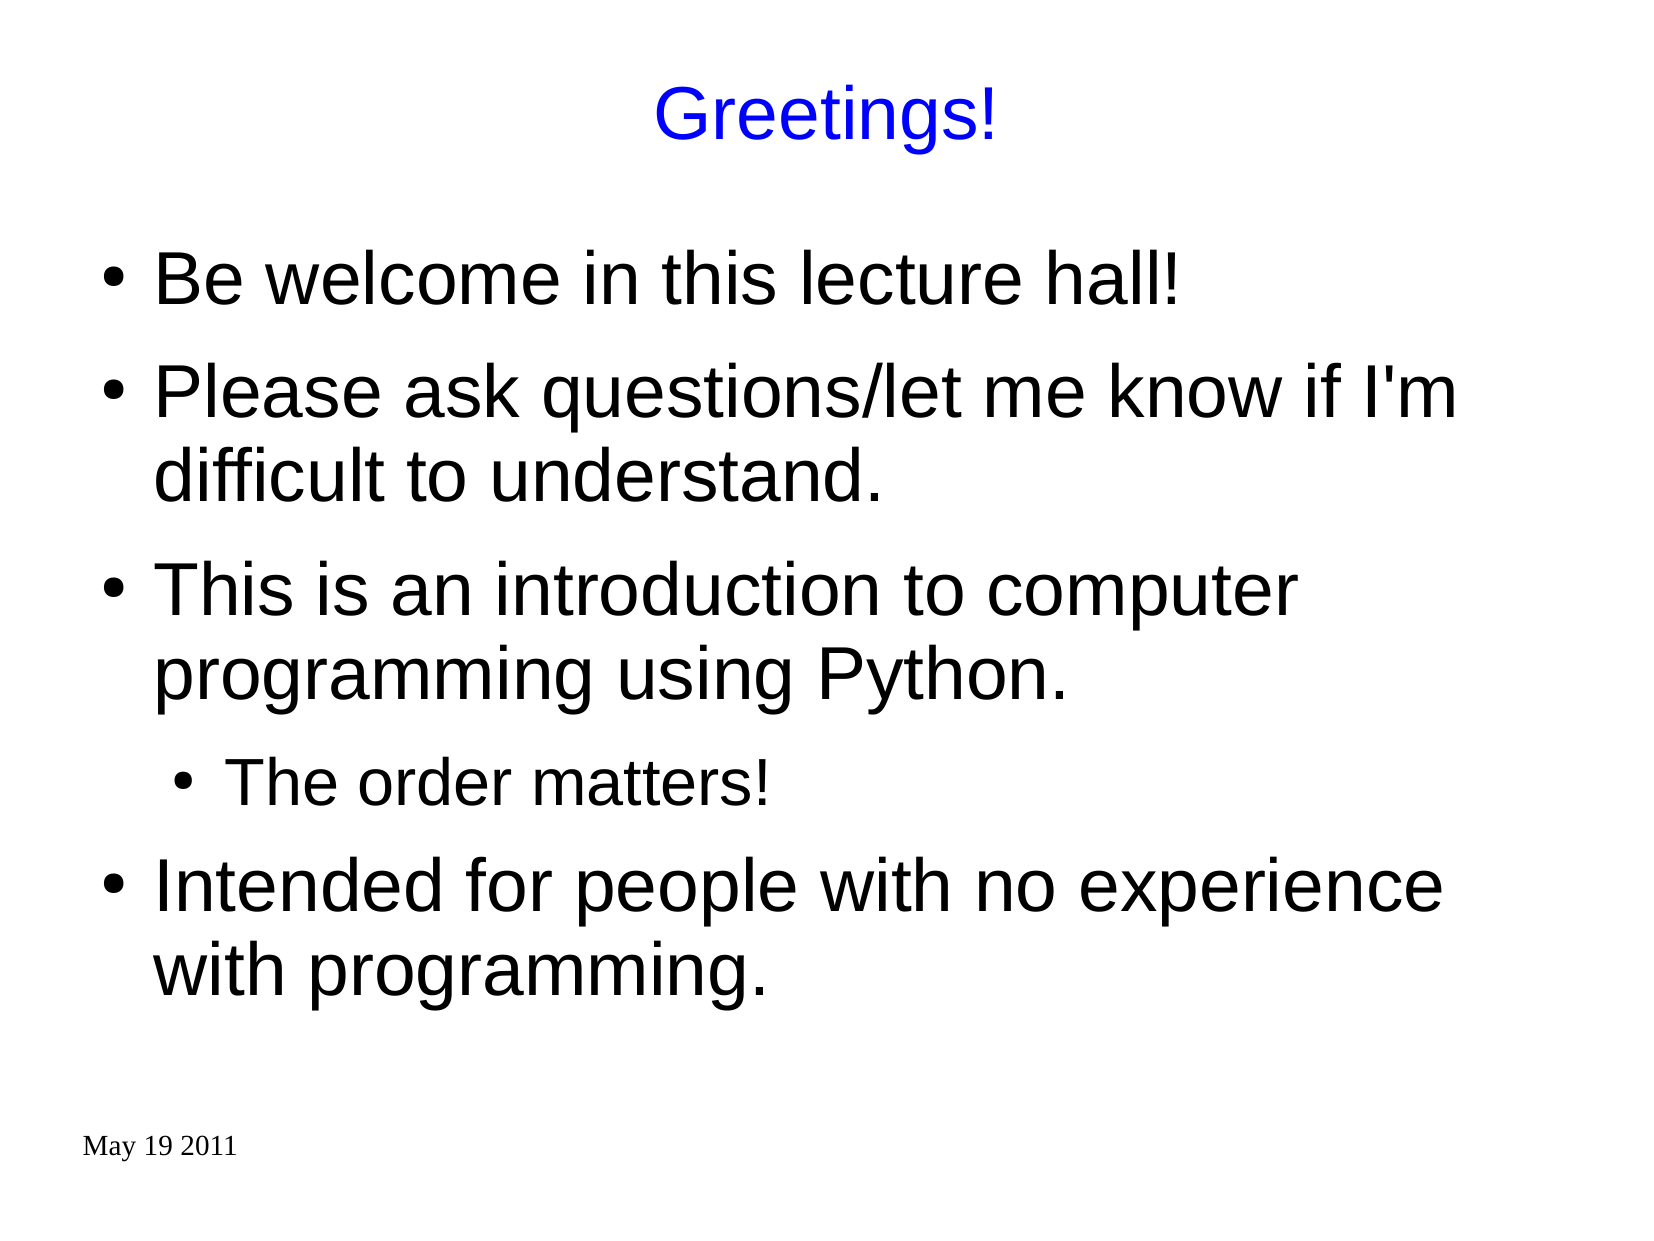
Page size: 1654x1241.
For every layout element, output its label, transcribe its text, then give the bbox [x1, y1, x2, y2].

list Be welcome in this lecture hall! Please ask questions/let me know if I'm difficult to understand. This is an introduction to computer programming using Python. The order matters! Intended for people with no experience with programming. [82, 236, 1571, 1109]
title Greetings! [82, 49, 1571, 178]
